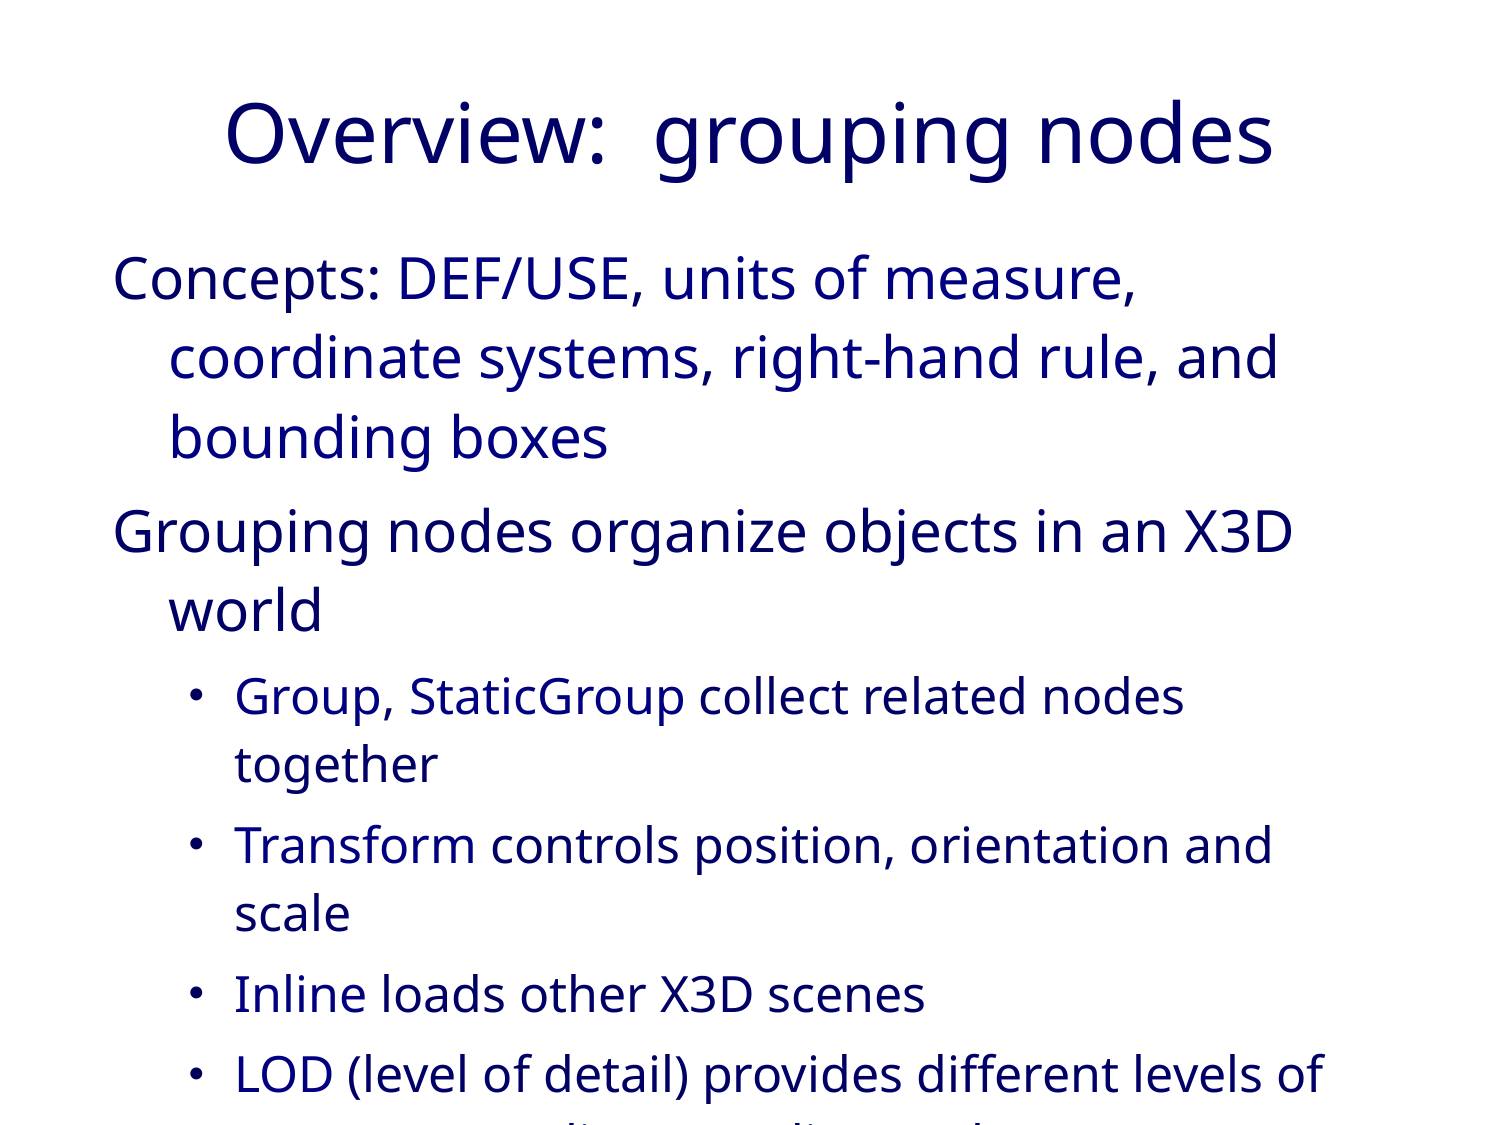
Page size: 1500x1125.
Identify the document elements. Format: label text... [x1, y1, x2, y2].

title Overview: grouping nodes [112, 37, 1388, 226]
list Concepts: DEF/USE, units of measure, coordinate systems, right-hand rule, and bounding boxes Grouping nodes organize objects in an X3D world Group, StaticGroup collect related nodes together Transform controls position, orientation and scale Inline loads other X3D scenes LOD (level of detail) provides different levels of geometry quality according to the user's viewpoint Switch can be animated to select different children, one (or none) at a time Other grouping nodes are covered in Chapter 4 Anchor, Billboard, Collision [112, 237, 1388, 1105]
